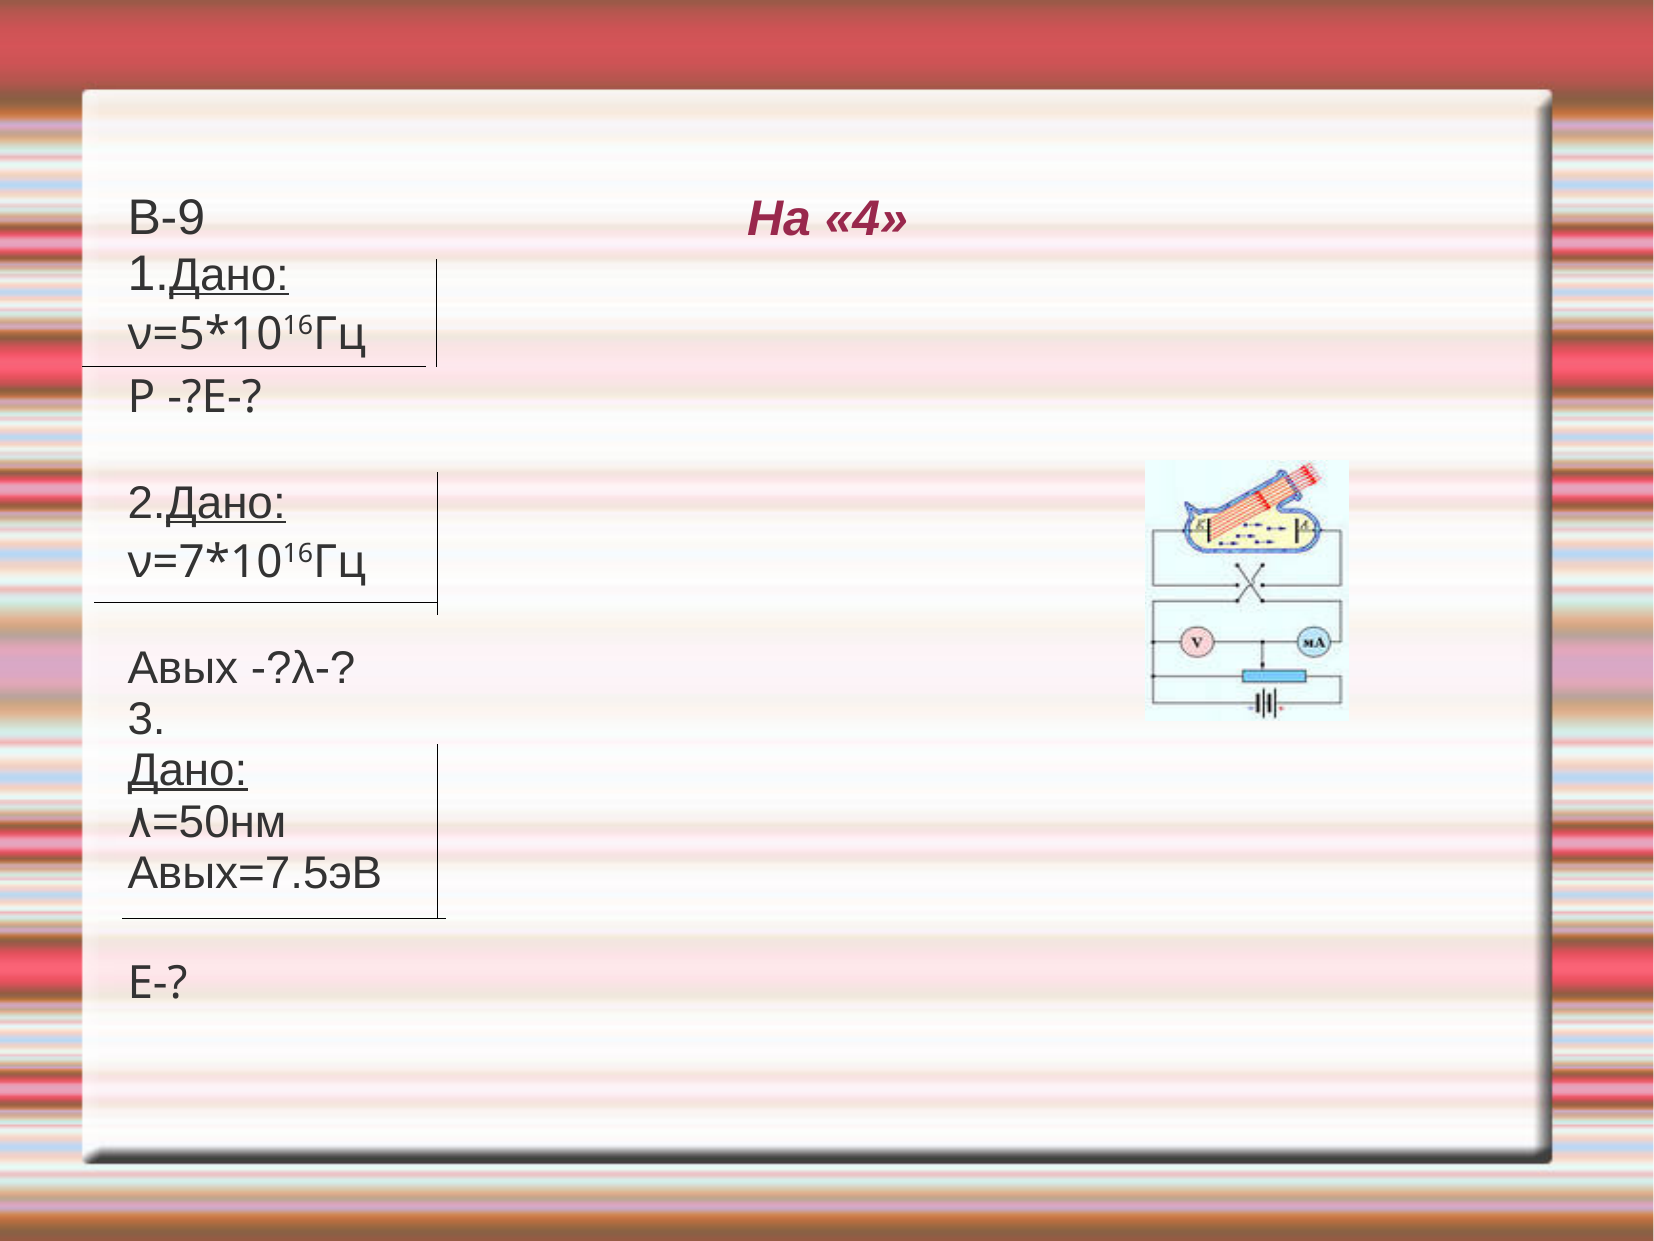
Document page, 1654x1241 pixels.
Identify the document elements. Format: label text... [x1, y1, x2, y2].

title На «4» [121, 114, 1534, 322]
list В-9 1.Дано: ν=5*1016Гц Р -?Е-? 2.Дано: ν=7*1016Гц Авых -?λ-? 3. Дано: ٨=50нм Авых=7.5эВ Е-? [127, 188, 802, 1241]
list [842, 350, 1517, 1070]
picture [0, 0, 1654, 1241]
